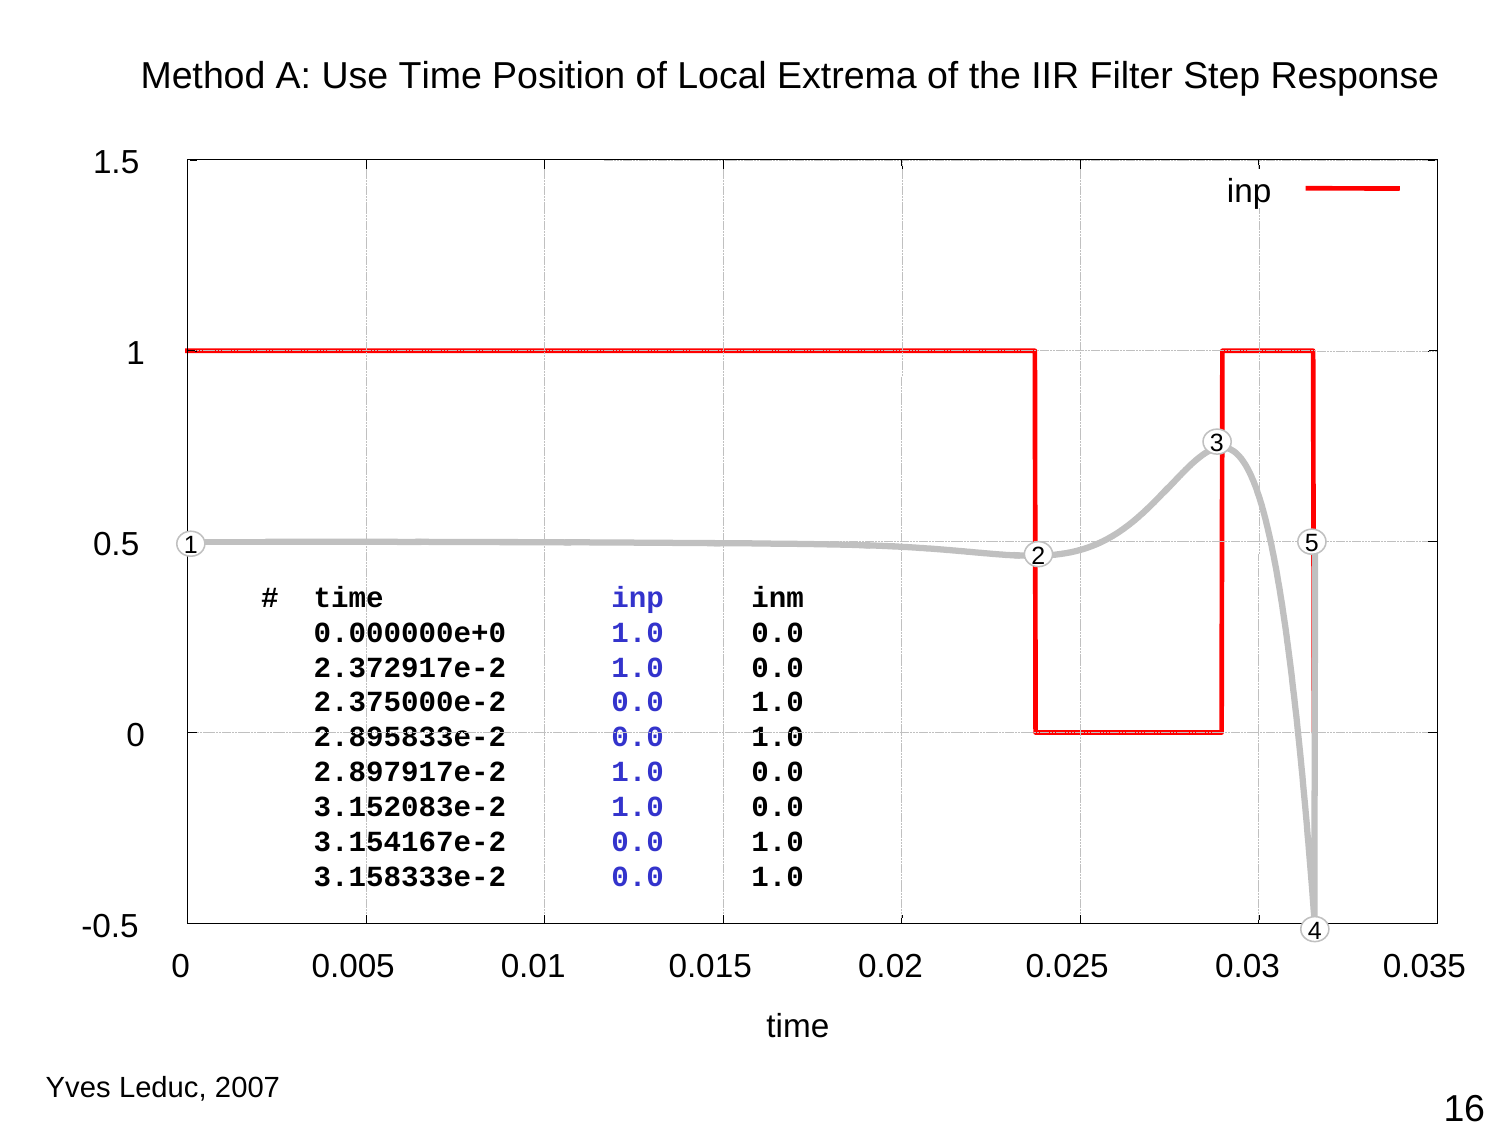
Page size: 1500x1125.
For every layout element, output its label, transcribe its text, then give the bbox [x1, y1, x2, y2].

text_box 4 [1300, 916, 1329, 942]
text_box 0.035 [1373, 944, 1467, 985]
text_box time [766, 1004, 830, 1045]
text_box -0.5 [81, 904, 139, 945]
text_box 1.5 [83, 140, 140, 181]
text_box 0.025 [1016, 944, 1109, 985]
text_box 0.03 [1205, 944, 1281, 985]
text_box inp [1226, 169, 1272, 210]
text_box Method A: Use Time Position of Local Extrema of the IIR Filter Step Response [125, 43, 1455, 104]
text_box 0 [116, 713, 145, 754]
text_box 0.015 [659, 944, 752, 985]
text_box 0.02 [848, 944, 924, 985]
text_box 0 [162, 944, 191, 985]
text_box 2 [1024, 541, 1053, 567]
text_box # time inp inm 0.000000e+0 1.0 0.0 2.372917e-2 1.0 0.0 2.375000e-2 0.0 1.0 2.895833e-2 0.0 1.0 2.897917e-2 1.0 0.0 3.152083e-2 1.0 0.0 3.154167e-2 0.0 1.0 3.158333e-2 0.0 1.0 [246, 570, 856, 901]
text_box 0.005 [302, 944, 395, 985]
text_box 0.01 [491, 944, 566, 985]
text_box 1 [116, 331, 145, 372]
text_box 1 [176, 531, 205, 557]
text_box 0.5 [83, 522, 140, 563]
text_box 3 [1203, 429, 1232, 455]
text_box 5 [1297, 529, 1327, 555]
